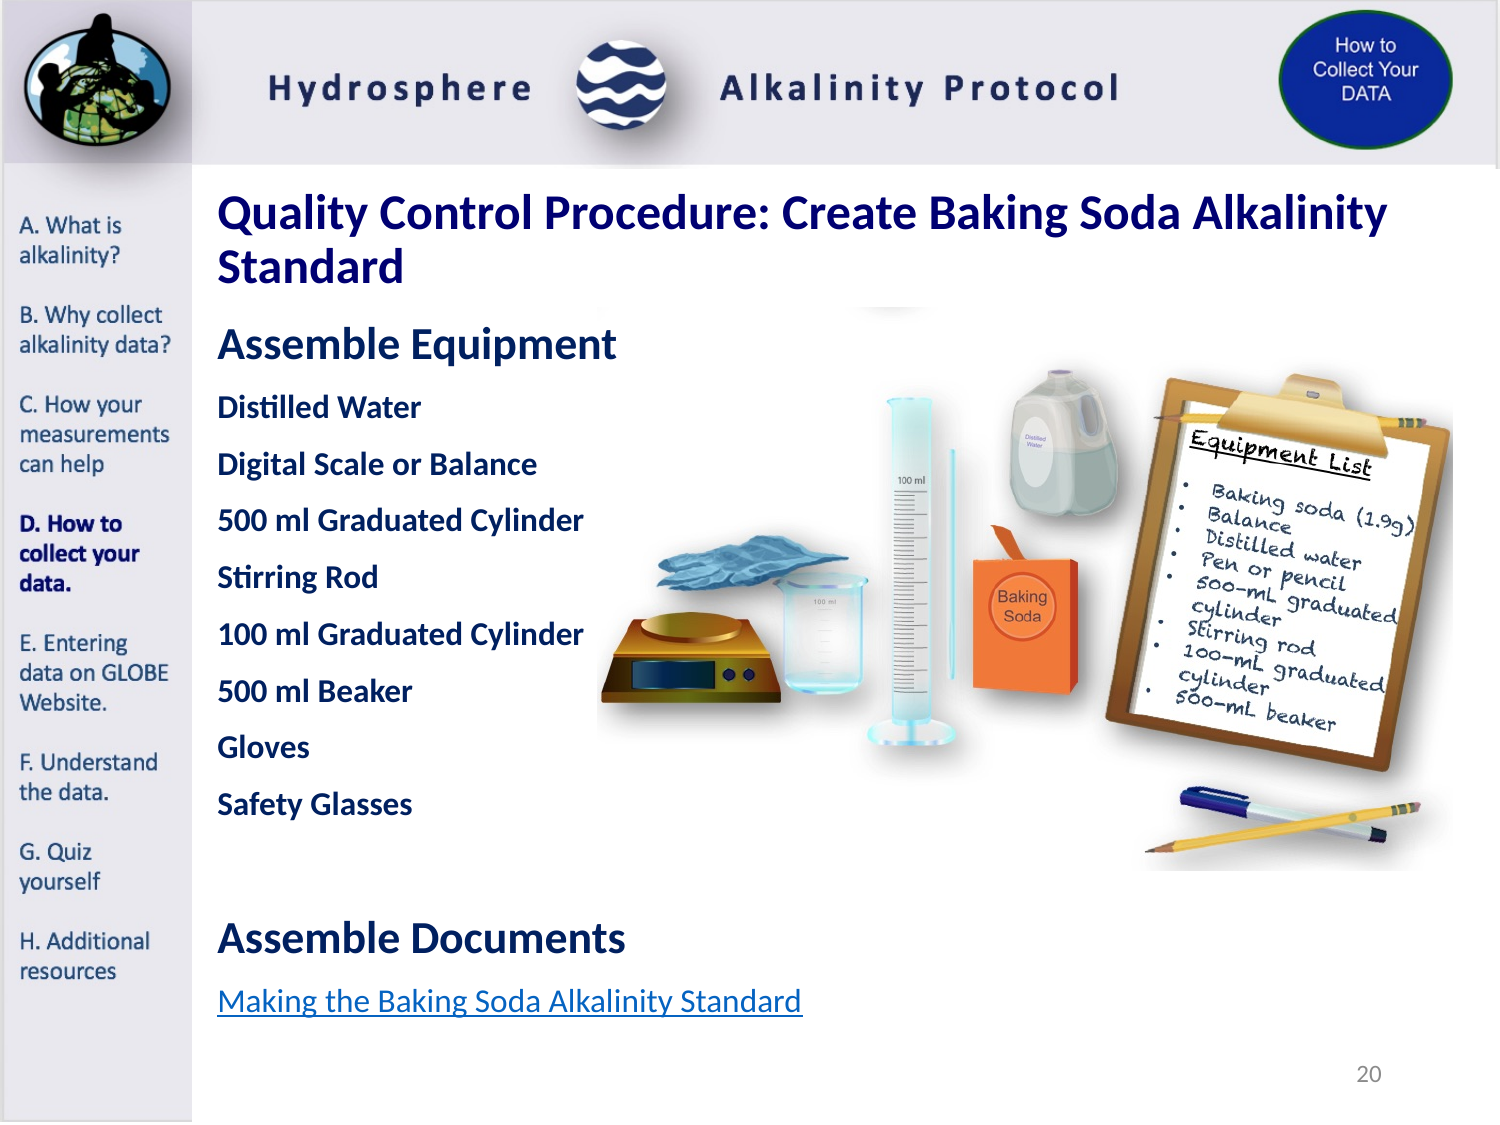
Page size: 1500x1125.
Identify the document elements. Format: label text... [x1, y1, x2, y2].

picture [0, 0, 1500, 1123]
list Assemble Equipment Distilled Water Digital Scale or Balance 500 ml Graduated Cylinder Stirring Rod 100 ml Graduated Cylinder 500 ml Beaker Gloves Safety Glasses Assemble Documents Making the Baking Soda Alkalinity Standard [202, 312, 994, 1125]
slide_number <number> [1059, 1042, 1397, 1103]
picture [597, 307, 1453, 871]
title Quality Control Procedure: Create Baking Soda Alkalinity Standard 1 [202, 194, 1497, 286]
